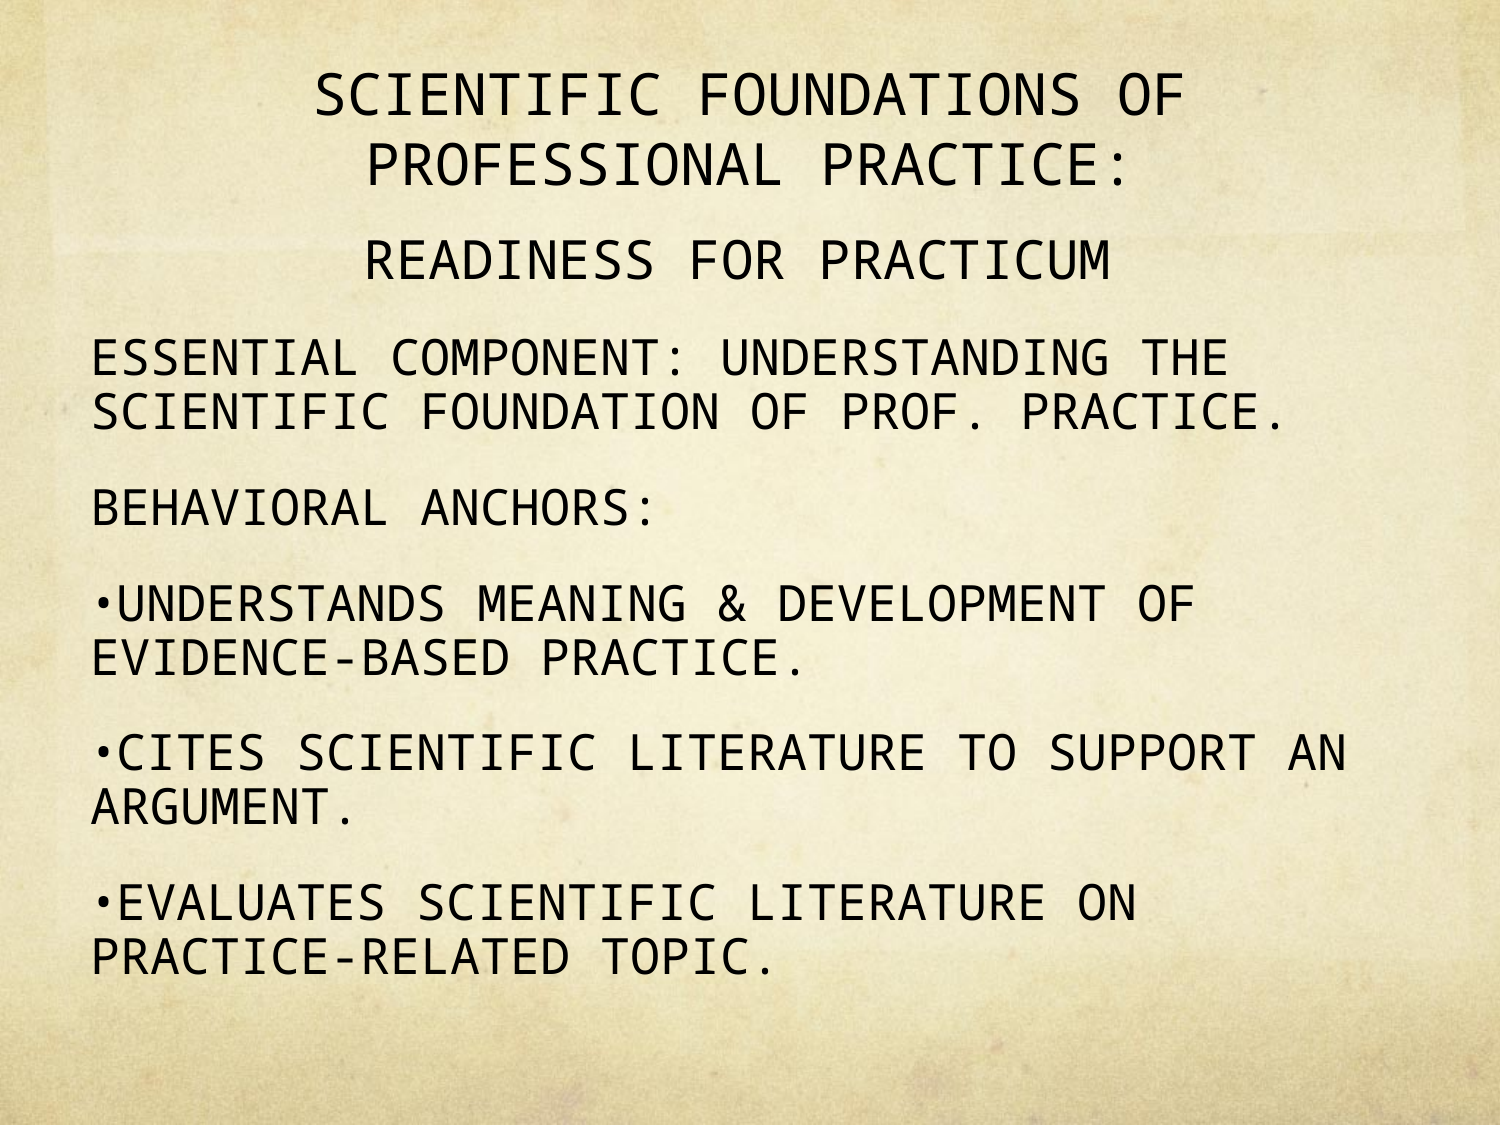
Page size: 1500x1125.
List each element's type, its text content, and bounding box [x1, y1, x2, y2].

list READINESS FOR PRACTICUM ESSENTIAL COMPONENT: UNDERSTANDING THE SCIENTIFIC FOUNDATION OF PROF. PRACTICE. BEHAVIORAL ANCHORS: UNDERSTANDS MEANING & DEVELOPMENT OF EVIDENCE-BASED PRACTICE. CITES SCIENTIFIC LITERATURE TO SUPPORT AN ARGUMENT. EVALUATES SCIENTIFIC LITERATURE ON PRACTICE-RELATED TOPIC. [74, 224, 1400, 1089]
picture [0, 0, 1500, 1125]
title SCIENTIFIC FOUNDATIONS OF PROFESSIONAL PRACTICE: [150, 50, 1351, 224]
